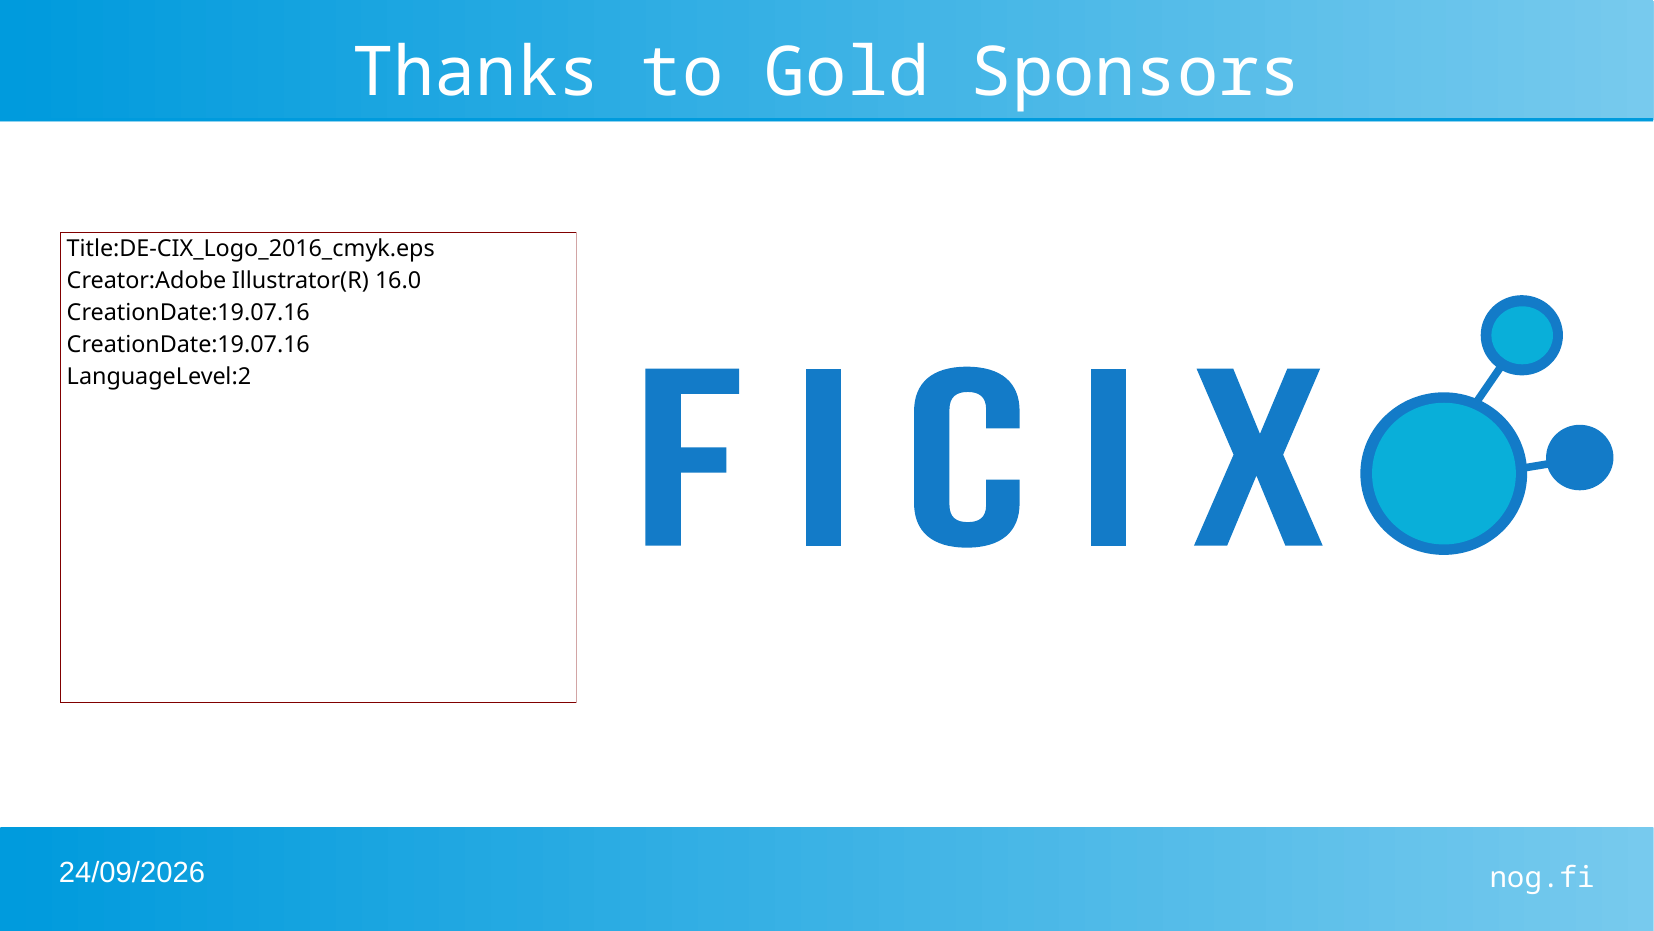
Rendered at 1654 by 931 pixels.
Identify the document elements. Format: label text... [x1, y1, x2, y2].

title Thanks to Gold Sponsors [59, 26, 1595, 112]
picture [603, 265, 1654, 622]
picture [59, 230, 577, 703]
